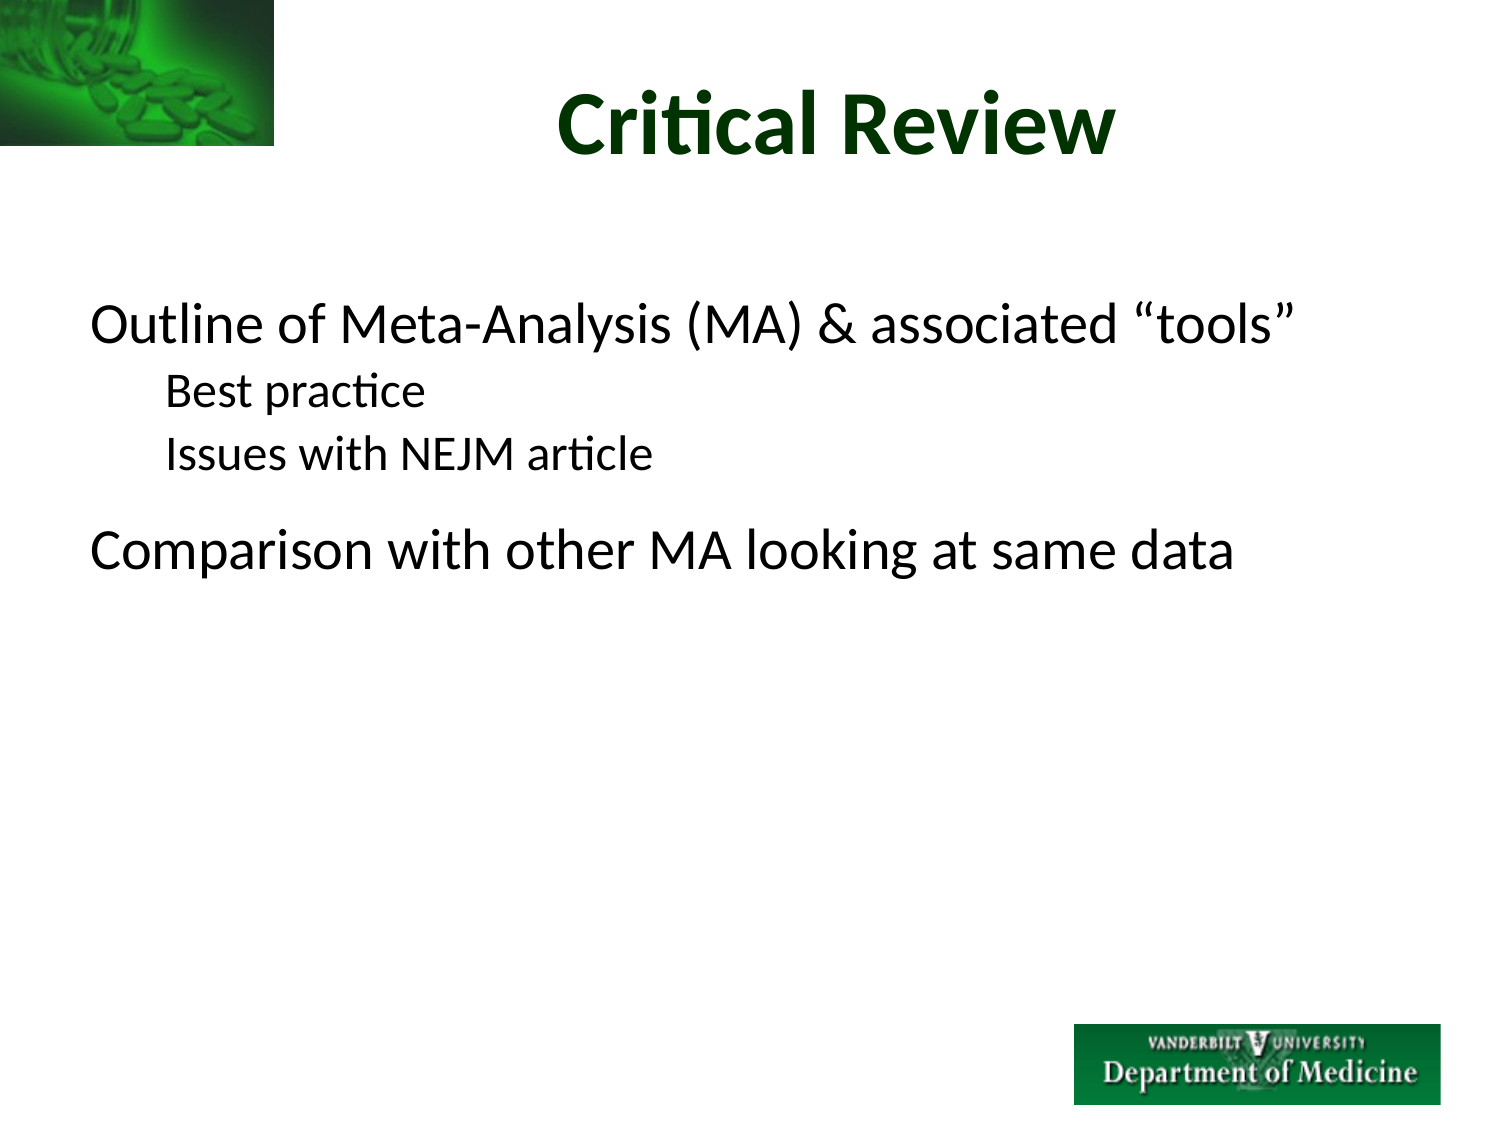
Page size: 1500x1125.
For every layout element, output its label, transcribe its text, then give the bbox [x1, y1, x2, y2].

list Outline of Meta-Analysis (MA) & associated “tools” Best practice Issues with NEJM article Comparison with other MA looking at same data [75, 262, 1426, 1006]
title Critical Review [224, 37, 1450, 225]
picture [1074, 1024, 1441, 1105]
picture [0, 0, 274, 146]
